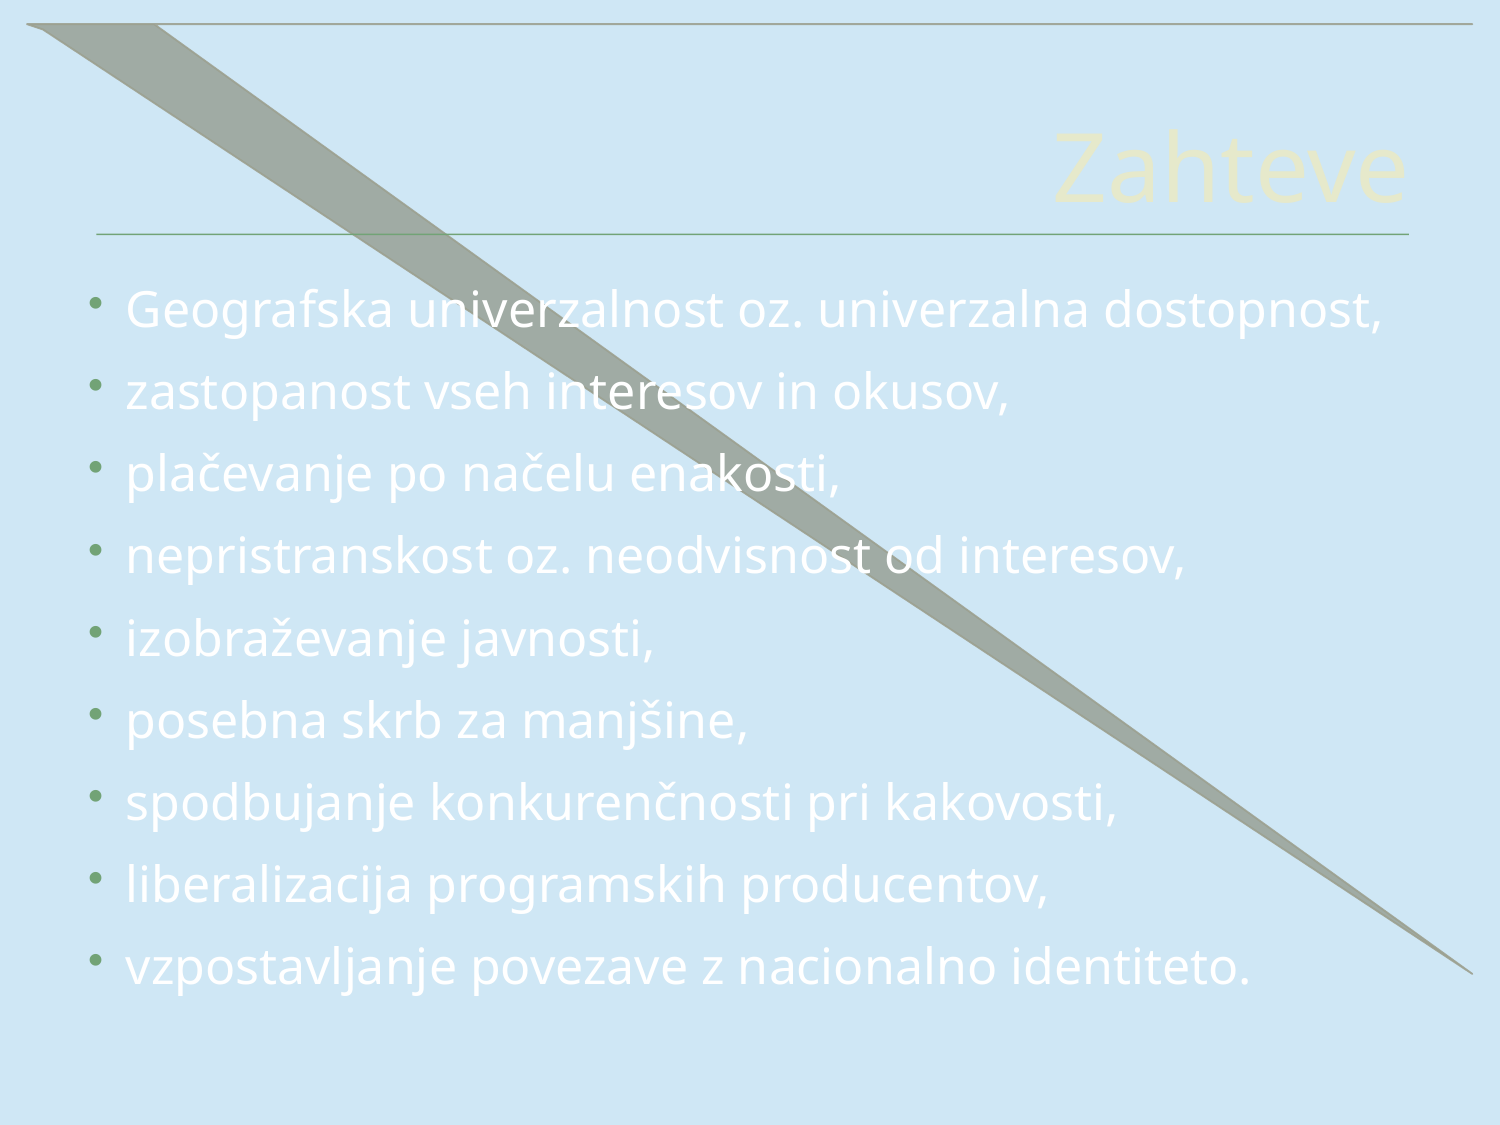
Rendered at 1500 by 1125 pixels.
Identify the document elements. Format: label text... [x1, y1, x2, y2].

list Geografska univerzalnost oz. univerzalna dostopnost, zastopanost vseh interesov in okusov, plačevanje po načelu enakosti, nepristranskost oz. neodvisnost od interesov, izobraževanje javnosti, posebna skrb za manjšine, spodbujanje konkurenčnosti pri kakovosti, liberalizacija programskih producentov, vzpostavljanje povezave z nacionalno identiteto. [75, 270, 1425, 1013]
title Zahteve [75, 41, 1425, 230]
